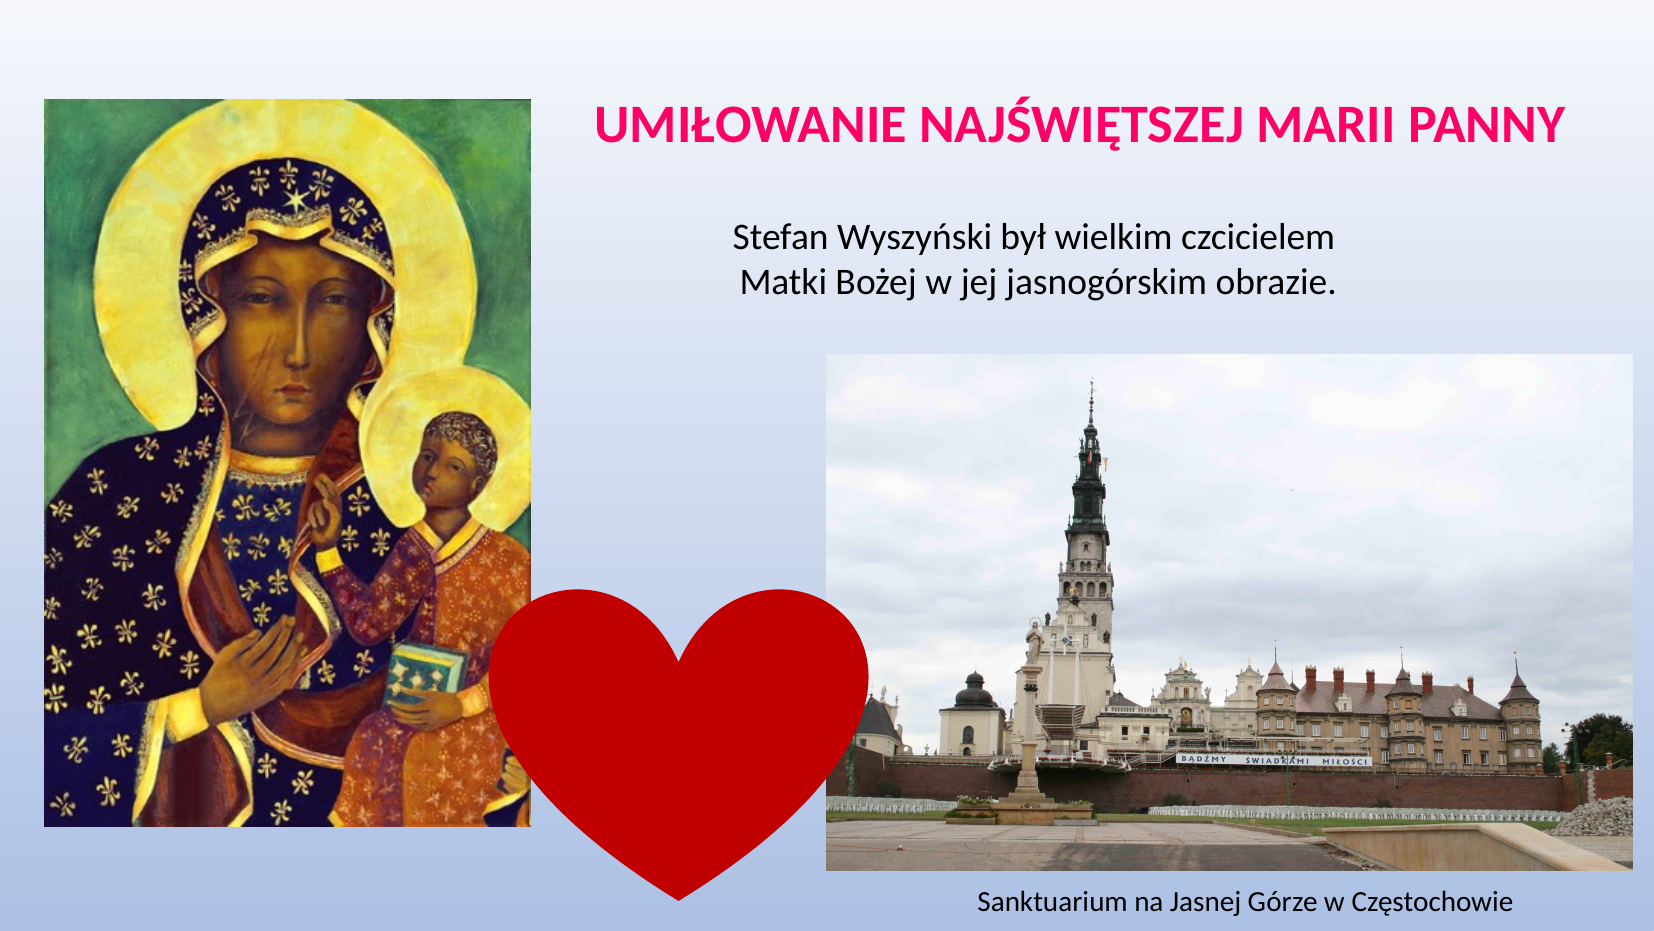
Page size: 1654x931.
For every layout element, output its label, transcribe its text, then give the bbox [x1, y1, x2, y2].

text_box UMIŁOWANIE NAJŚWIĘTSZEJ MARII PANNY [579, 81, 1590, 163]
text_box Sanktuarium na Jasnej Górze w Częstochowie [962, 874, 1535, 925]
text_box Stefan Wyszyński był wielkim czcicielem Matki Bożej w jej jasnogórskim obrazie. [624, 204, 1452, 311]
text_box [489, 590, 868, 900]
picture [44, 100, 531, 827]
picture [826, 354, 1633, 871]
